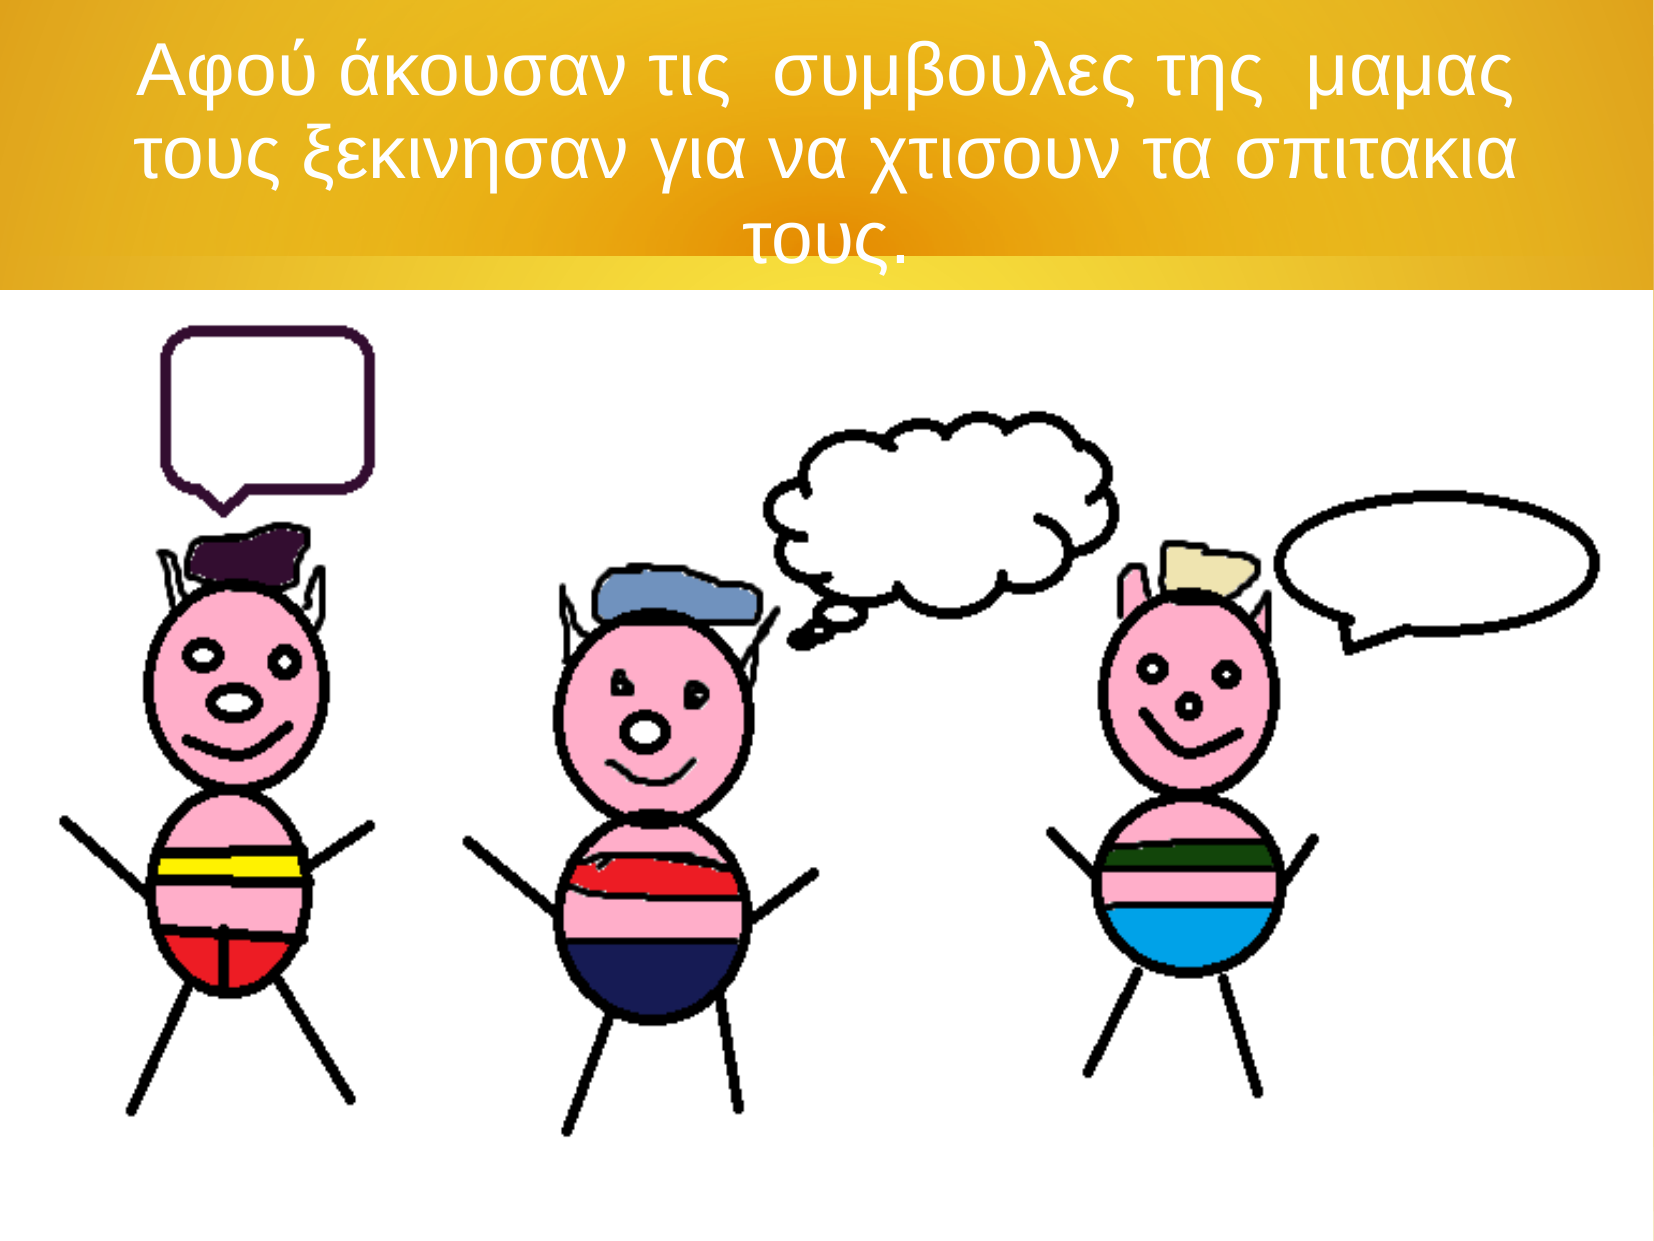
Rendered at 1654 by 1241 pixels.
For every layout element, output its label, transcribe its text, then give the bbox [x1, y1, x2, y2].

title Αφού άκουσαν τις συμβουλες της μαμας τους ξεκινησαν για να χτισουν τα σπιτακια τους. [82, 27, 1571, 280]
picture [0, 290, 1654, 1241]
